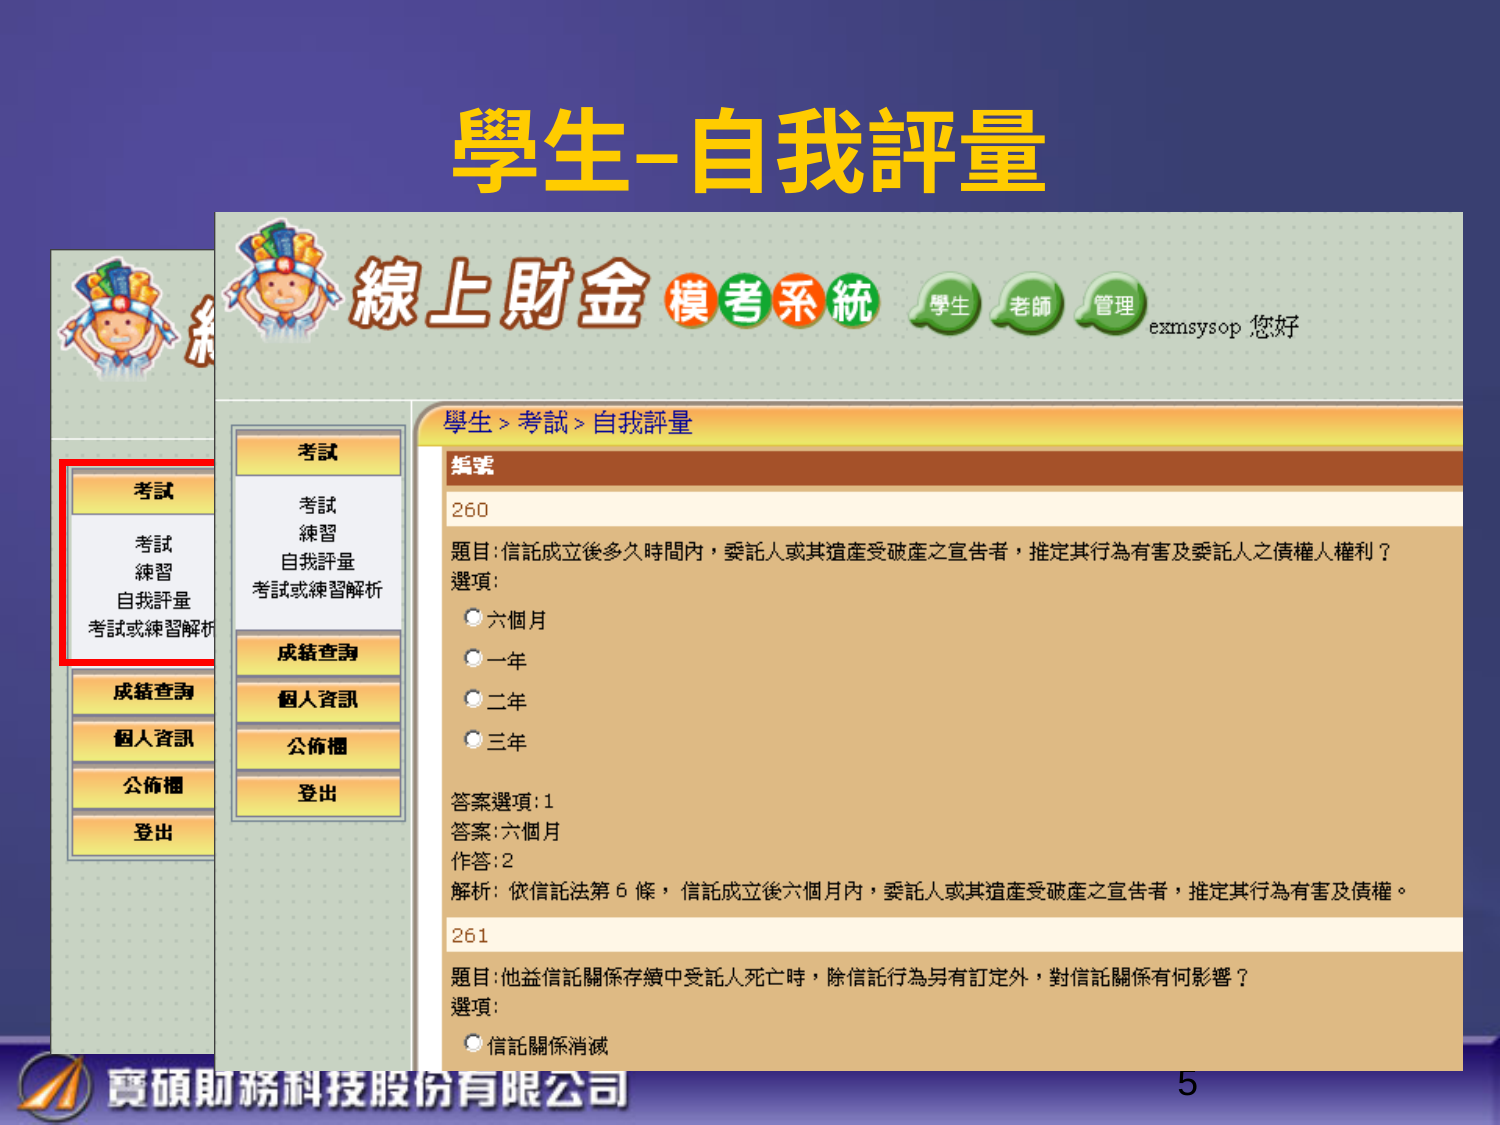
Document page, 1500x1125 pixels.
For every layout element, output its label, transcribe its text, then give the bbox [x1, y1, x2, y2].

picture [0, 0, 1500, 1125]
title 學生–自我評量 [112, 54, 1388, 243]
